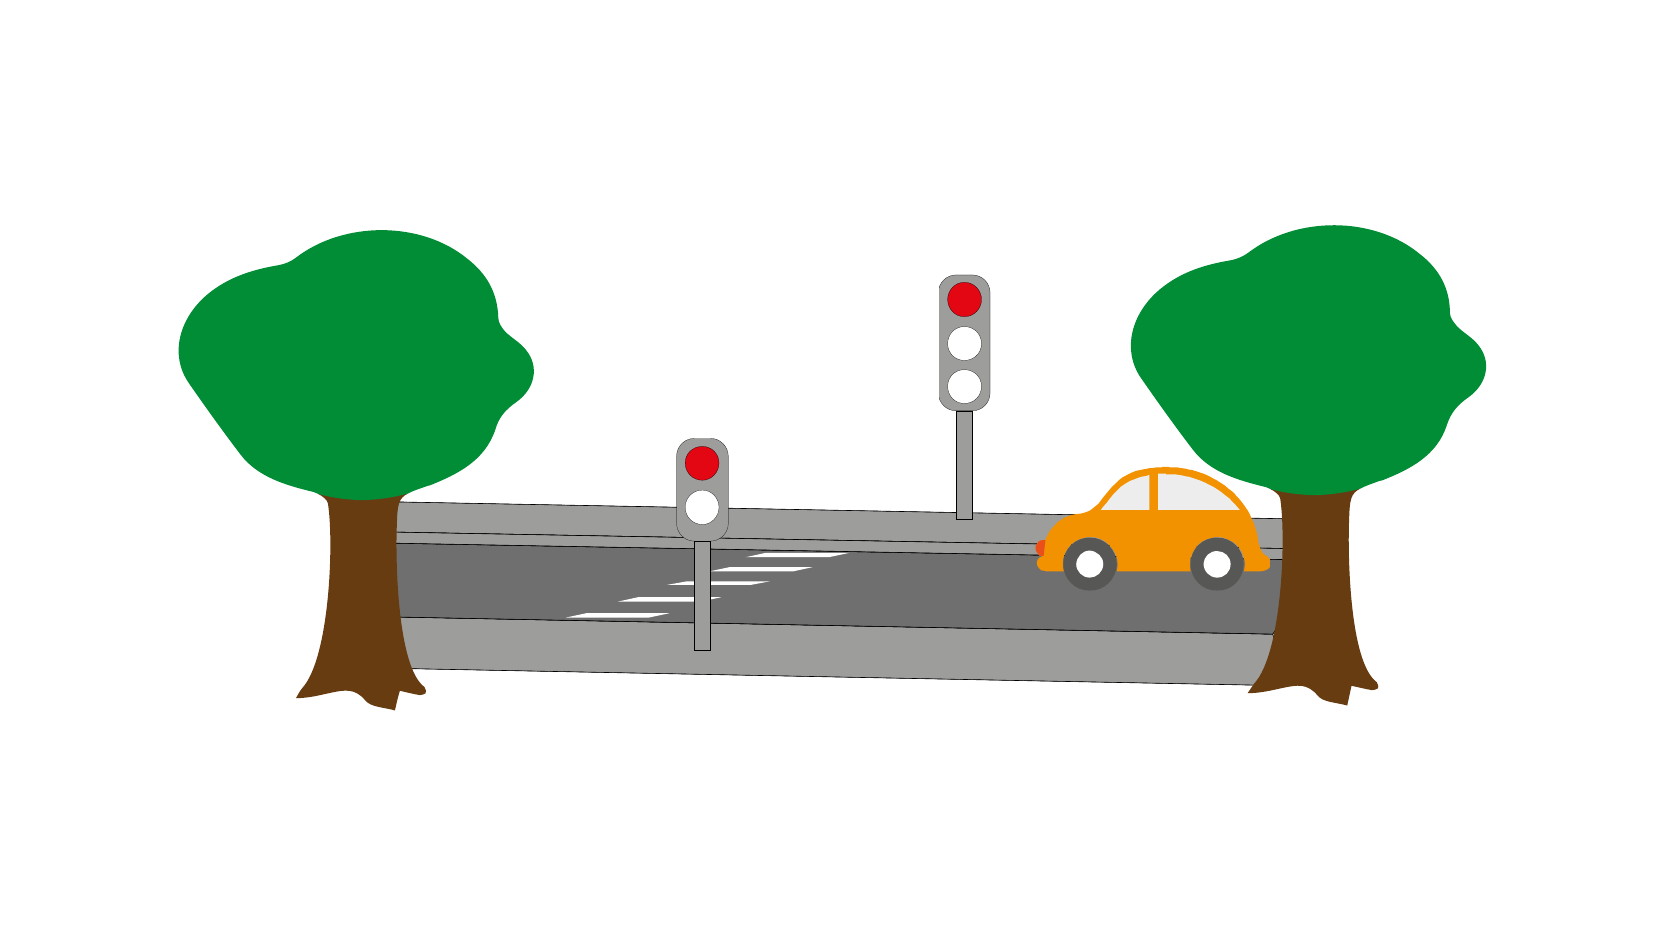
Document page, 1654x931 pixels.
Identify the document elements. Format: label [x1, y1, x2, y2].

picture [177, 225, 1487, 711]
